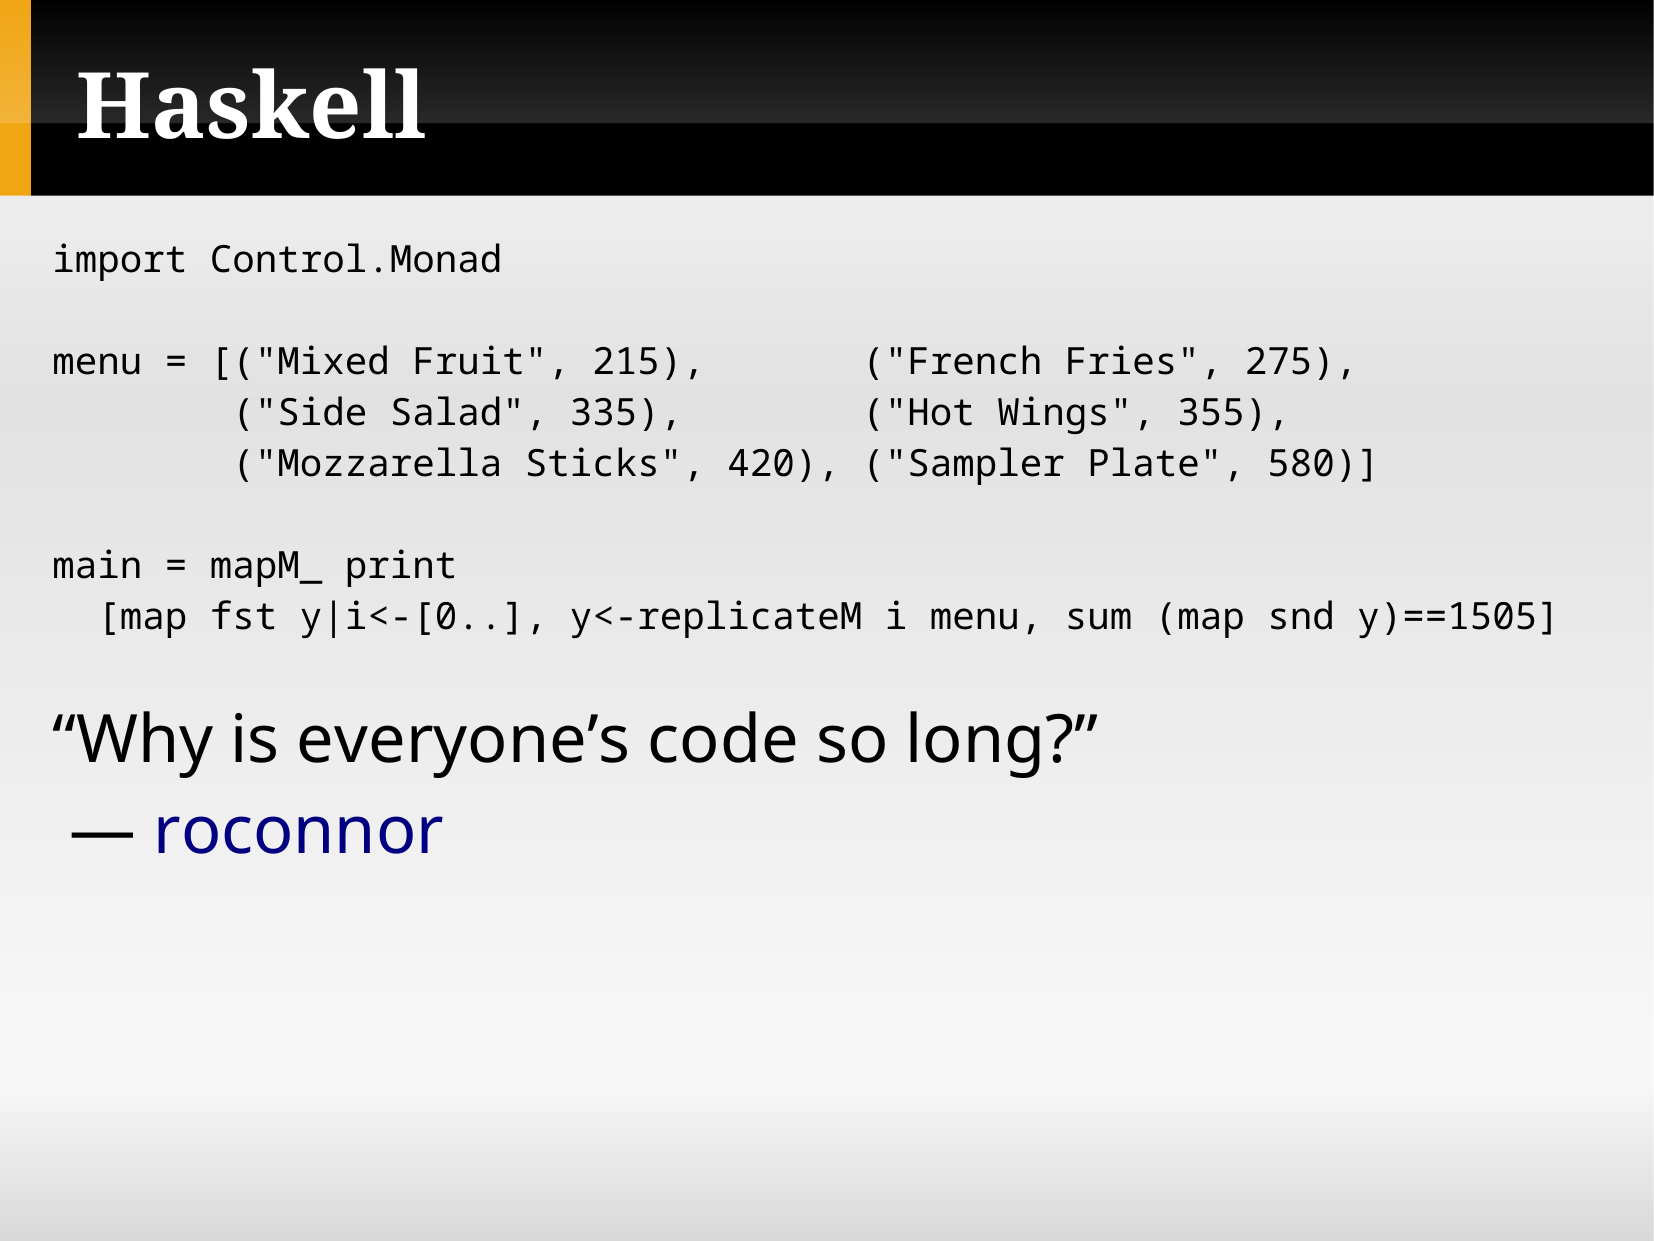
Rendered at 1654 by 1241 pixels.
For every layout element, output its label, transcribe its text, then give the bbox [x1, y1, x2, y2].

text_box import Control.Monad menu = [("Mixed Fruit", 215), ("French Fries", 275), ("Side Salad", 335), ("Hot Wings", 355), ("Mozzarella Sticks", 420), ("Sampler Plate", 580)] main = mapM_ print [map fst y|i<-[0..], y<-replicateM i menu, sum (map snd y)==1505] “Why is everyone’s code so long?” — roconnor [37, 225, 1575, 851]
picture [0, 0, 1654, 1241]
title Haskell [76, 7, 1565, 200]
